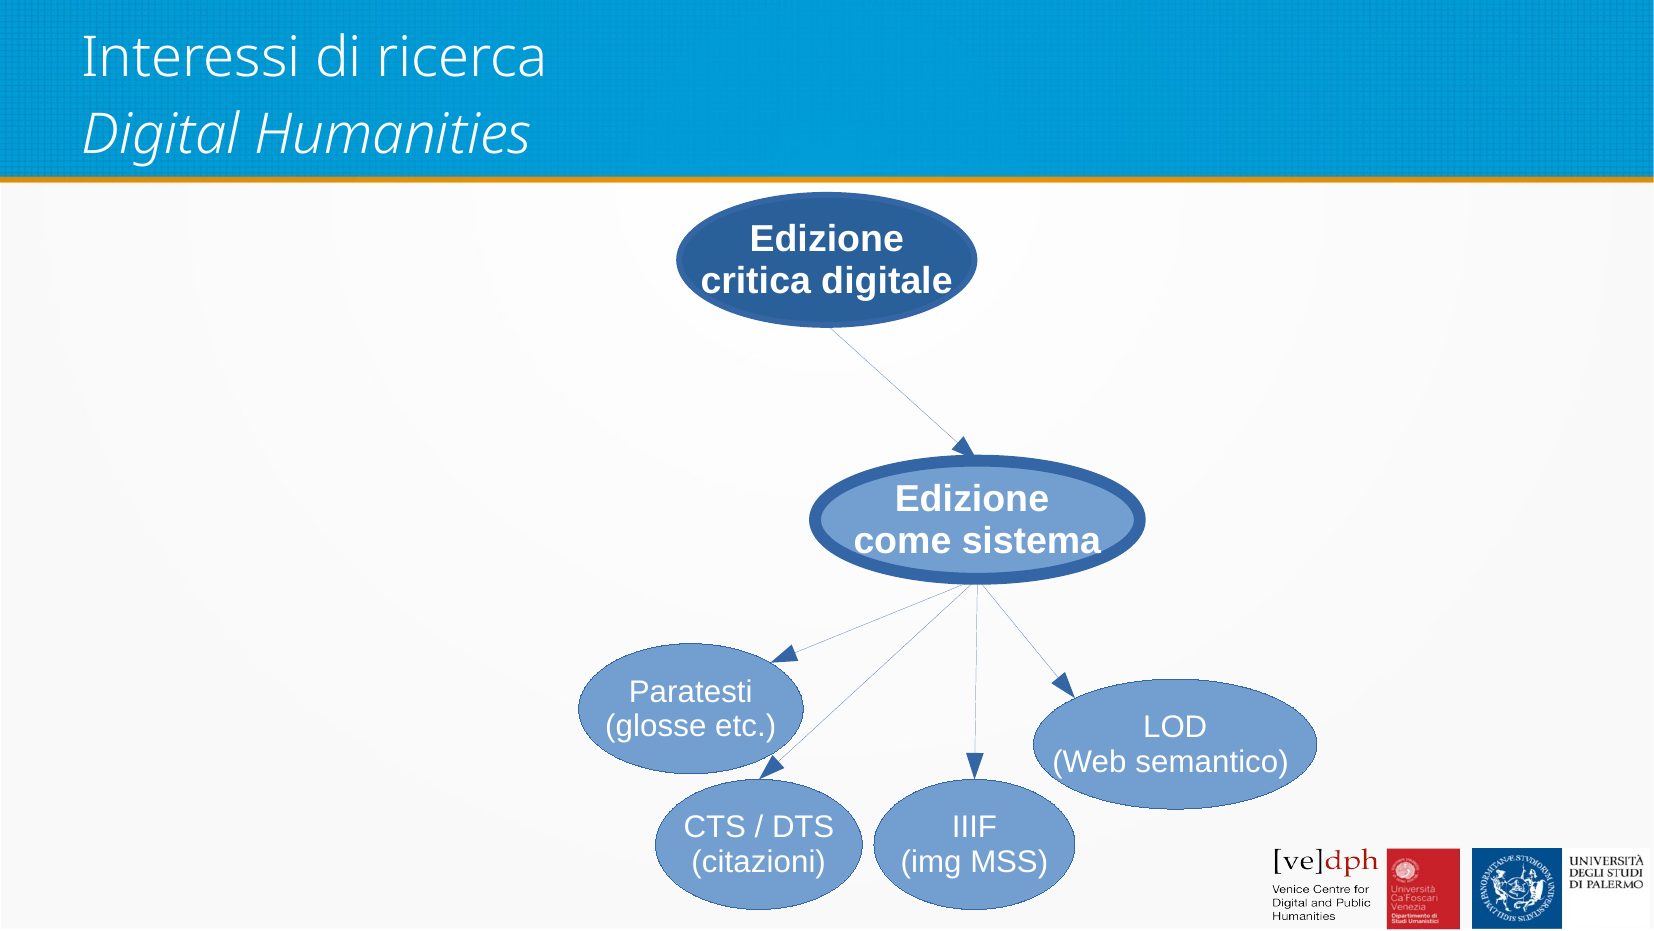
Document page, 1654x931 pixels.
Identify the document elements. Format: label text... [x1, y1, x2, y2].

title Interessi di ricerca Digital Humanities [81, 14, 1570, 171]
text_box Edizione come sistema [814, 460, 1140, 579]
text_box CTS / DTS (citazioni) [655, 779, 863, 910]
text_box Edizione critica digitale [679, 194, 975, 325]
text_box LOD (Web semantico) [1033, 679, 1317, 810]
text_box IIIF (img MSS) [873, 779, 1075, 910]
picture [0, 175, 1654, 931]
text_box Paratesti (glosse etc.) [578, 643, 804, 774]
